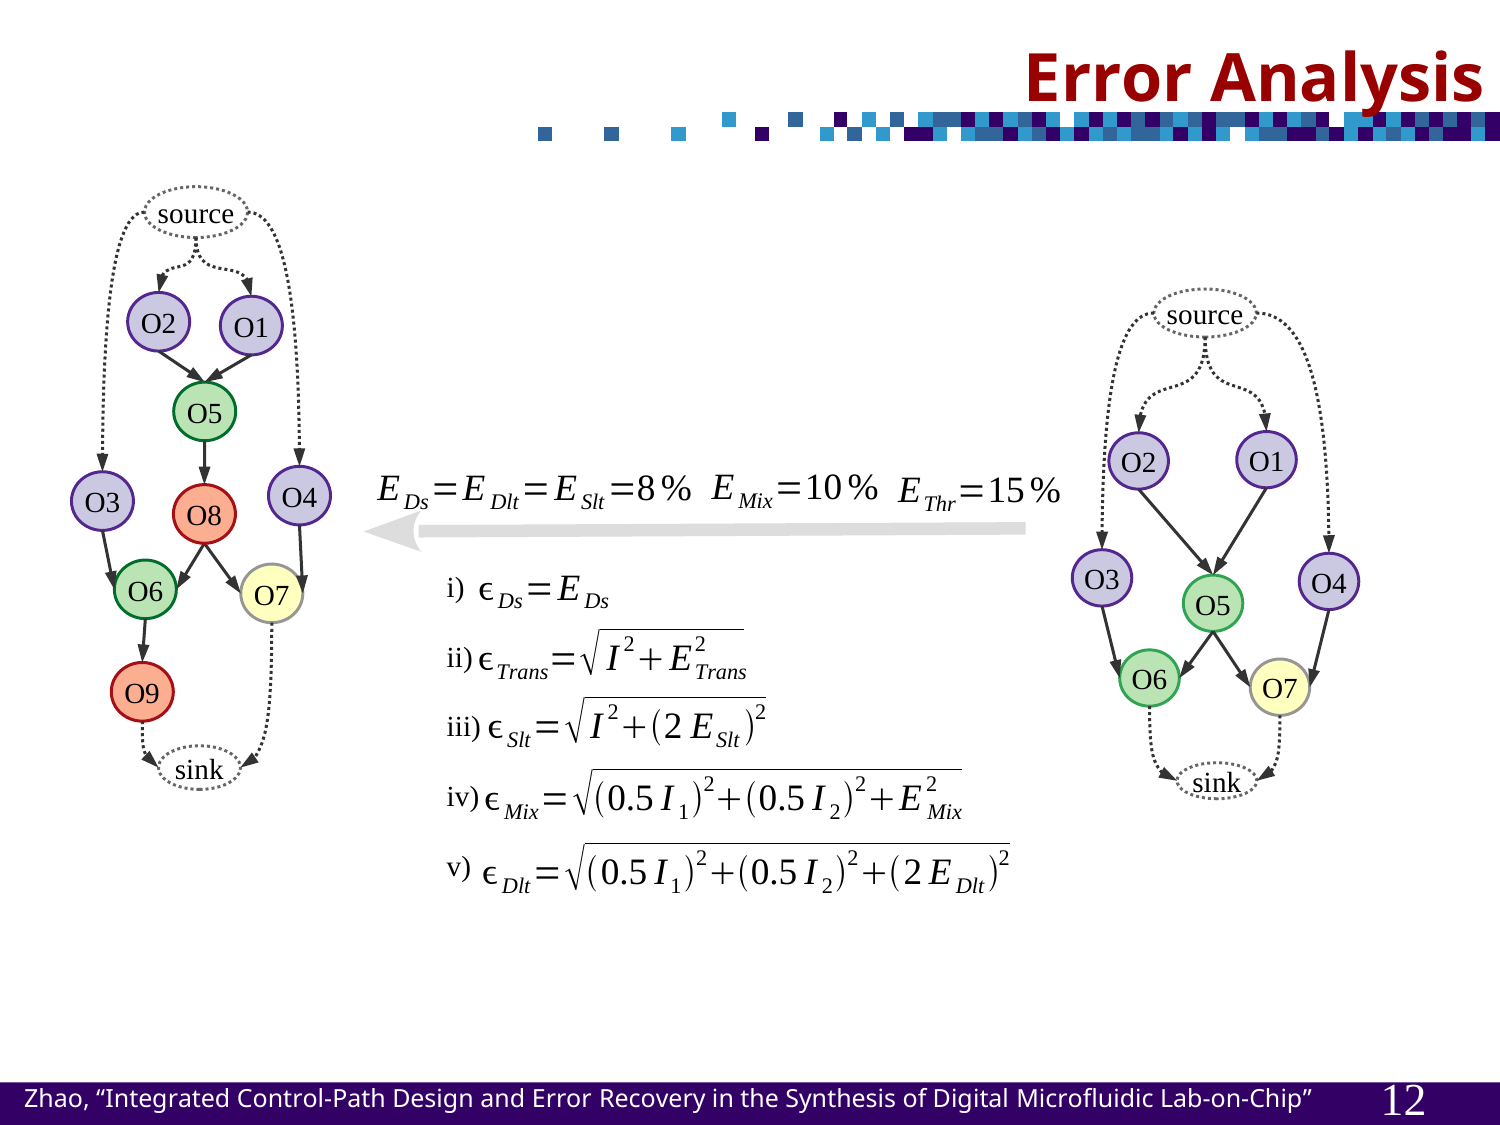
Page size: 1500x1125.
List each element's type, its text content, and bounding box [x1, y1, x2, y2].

text_box O3 [1072, 549, 1132, 606]
text_box Zhao, “Integrated Control-Path Design and Error Recovery in the Synthesis of Digital Microfluidic Lab-on-Chip” [0, 1075, 1500, 1120]
text_box O3 [71, 471, 134, 531]
chart [702, 466, 885, 513]
text_box O8 [173, 484, 236, 544]
text_box source [1154, 289, 1257, 337]
text_box O7 [1250, 658, 1310, 716]
text_box O5 [1183, 575, 1243, 632]
text_box O4 [1299, 553, 1359, 610]
text_box O1 [220, 296, 283, 355]
text_box O9 [111, 662, 174, 722]
text_box i) ii) iii) iv) v) [431, 560, 506, 891]
text_box O2 [1108, 432, 1169, 490]
text_box sink [1177, 762, 1257, 799]
text_box O1 [1236, 431, 1297, 488]
chart [506, 565, 616, 614]
chart [506, 627, 752, 684]
chart [506, 767, 968, 824]
title Error Analysis [0, 24, 1500, 125]
text_box O4 [268, 466, 331, 525]
chart [367, 466, 700, 514]
text_box source [144, 186, 248, 238]
text_box O6 [1119, 649, 1180, 707]
text_box O7 [240, 564, 303, 623]
chart [506, 695, 773, 753]
text_box O5 [173, 382, 236, 441]
chart [888, 469, 1067, 516]
text_box O6 [114, 560, 177, 619]
text_box O2 [127, 292, 190, 352]
chart [476, 841, 1017, 899]
text_box sink [158, 745, 241, 790]
